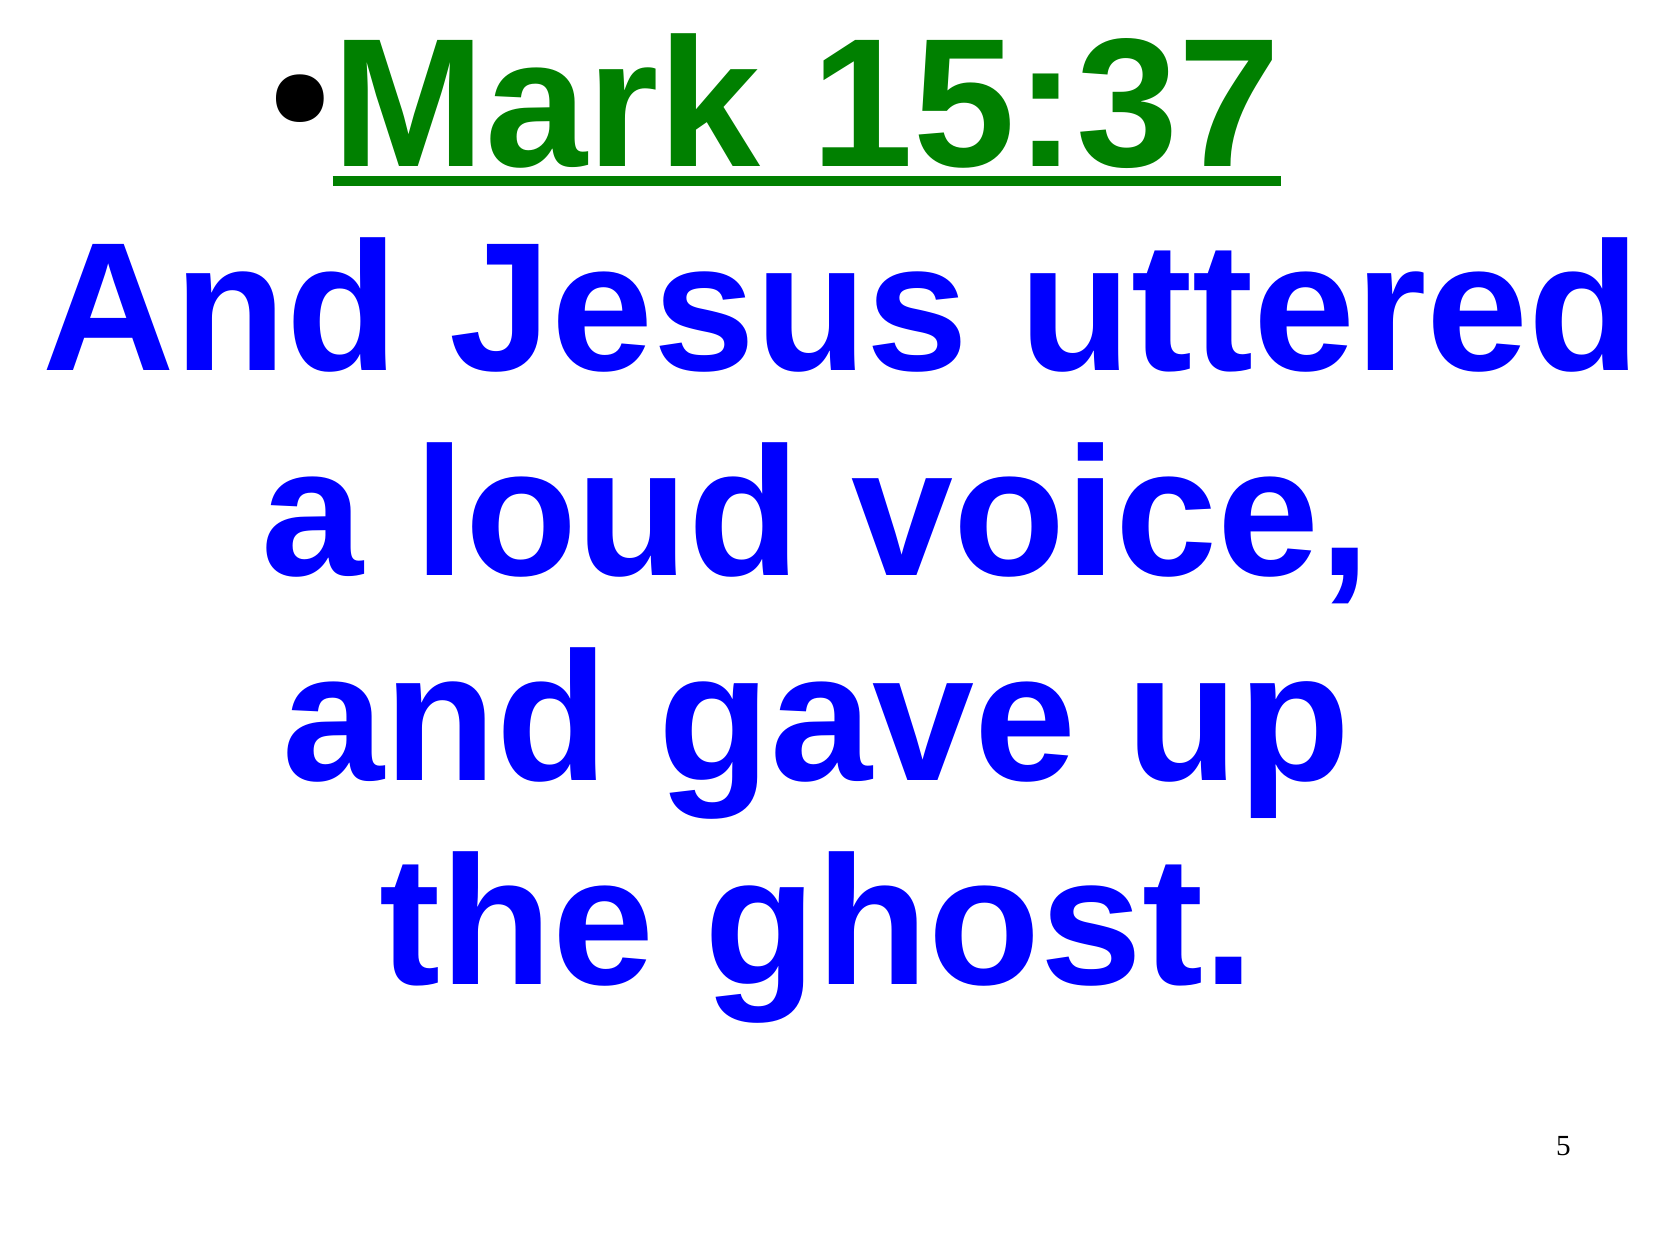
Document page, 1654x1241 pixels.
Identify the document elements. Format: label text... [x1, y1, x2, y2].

list Mark 15:37 And Jesus uttered a loud voice, and gave up the ghost. [0, 0, 1651, 1238]
